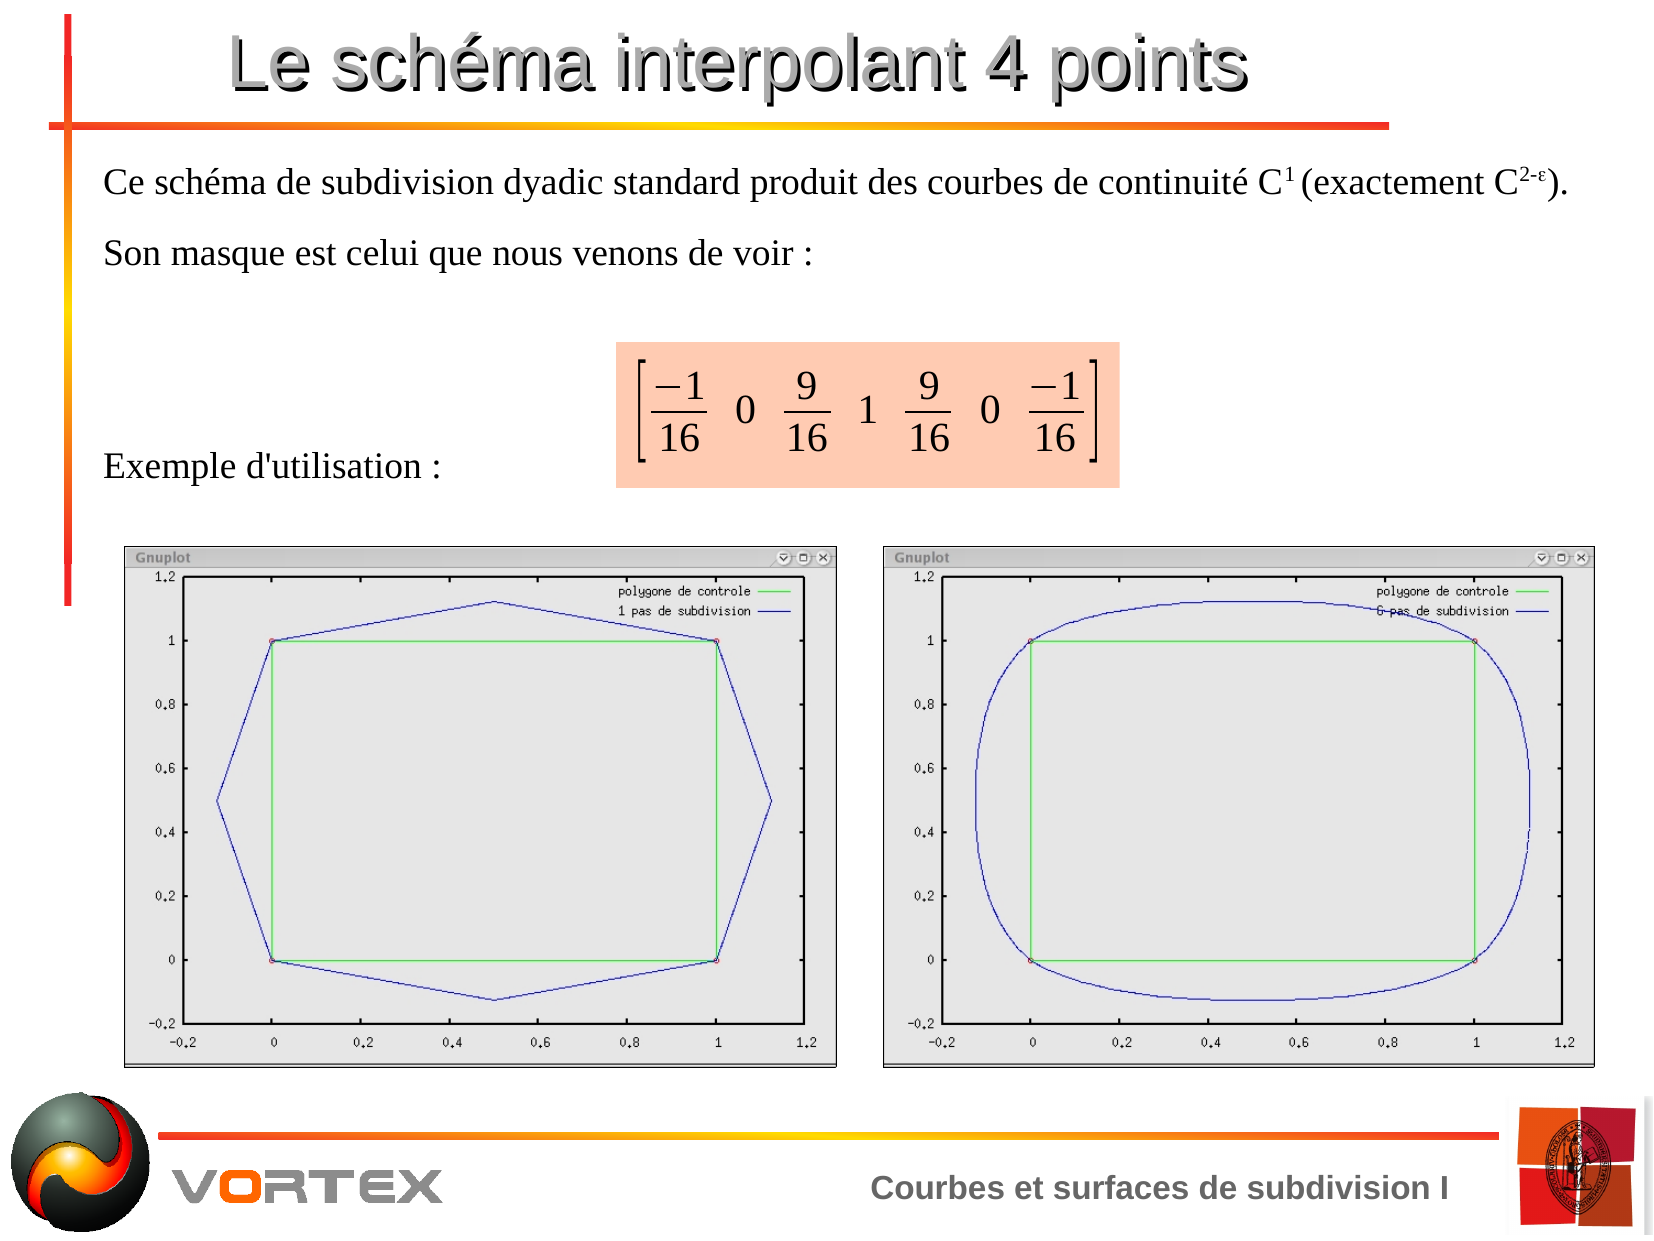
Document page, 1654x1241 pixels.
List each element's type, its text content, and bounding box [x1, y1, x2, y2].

chart [628, 357, 1107, 466]
picture [11, 1092, 443, 1232]
list Ce schéma de subdivision dyadic standard produit des courbes de continuité C1 (exactement C2-). Son masque est celui que nous venons de voir : Exemple d'utilisation : [85, 160, 1639, 1103]
picture [883, 546, 1595, 1068]
title Le schéma interpolant 4 points [82, 4, 1392, 120]
picture [124, 546, 837, 1068]
text_box [616, 342, 1120, 488]
picture [1505, 1096, 1653, 1235]
